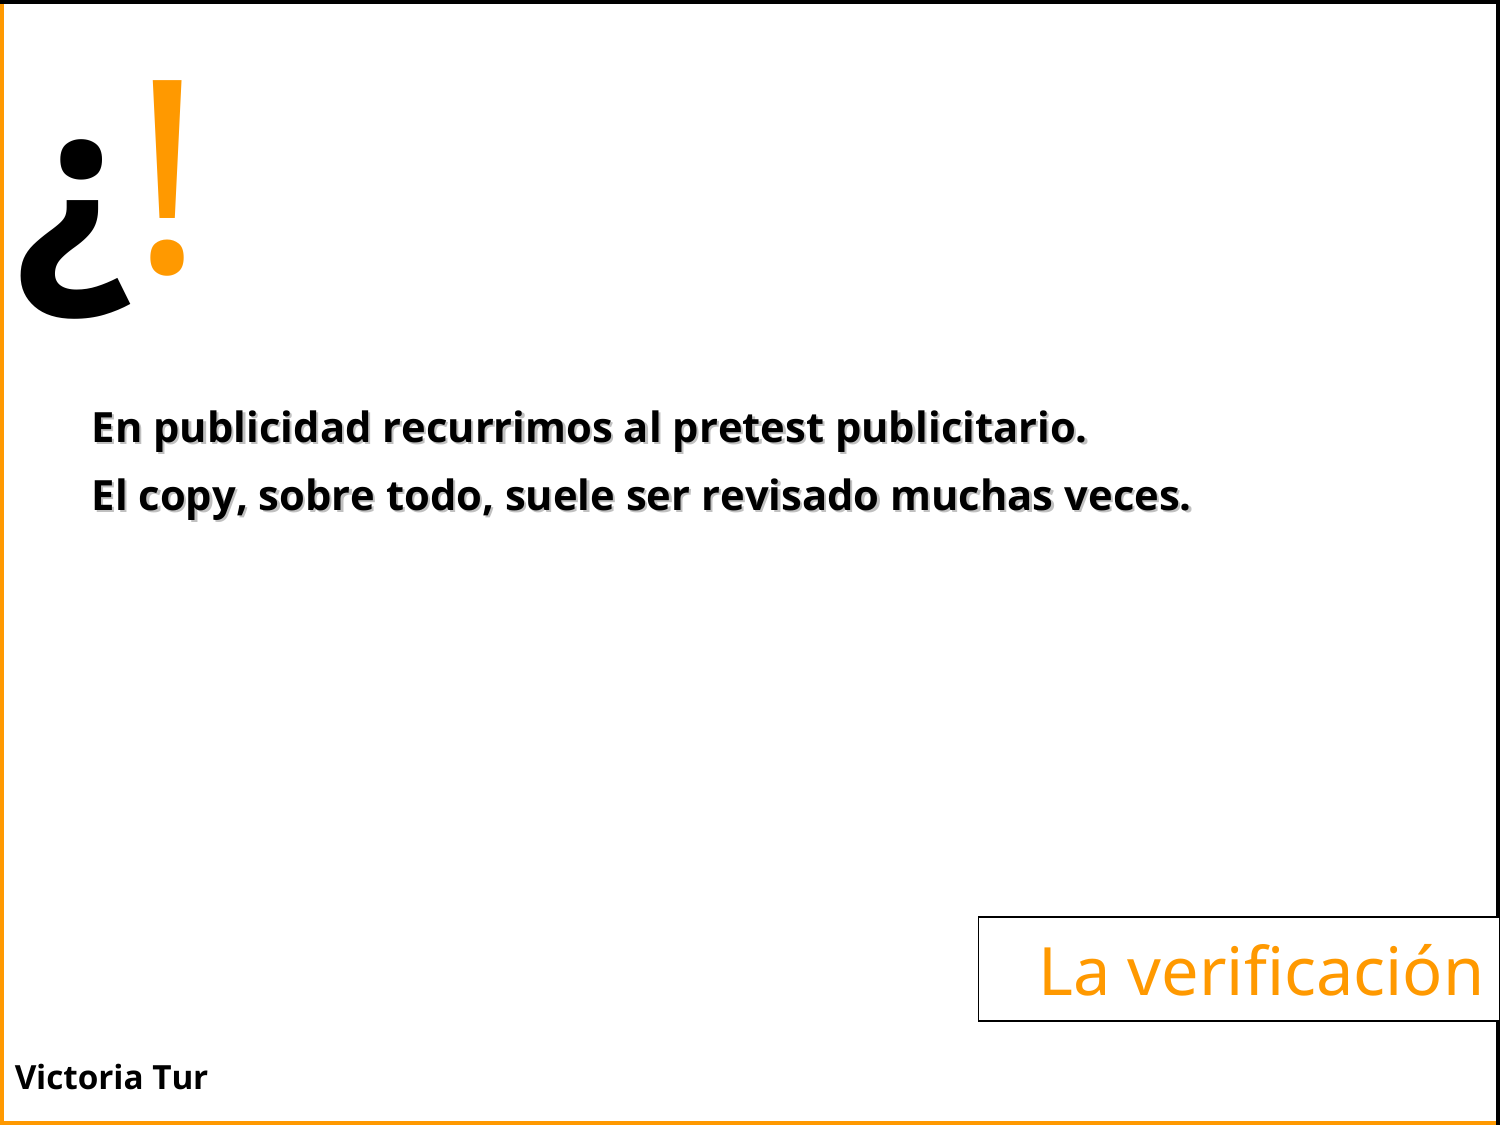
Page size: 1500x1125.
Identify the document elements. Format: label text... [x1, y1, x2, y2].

list En publicidad recurrimos al pretest publicitario. El copy, sobre todo, suele ser revisado muchas veces. [76, 255, 1427, 998]
text_box La verificación [978, 916, 1500, 1021]
